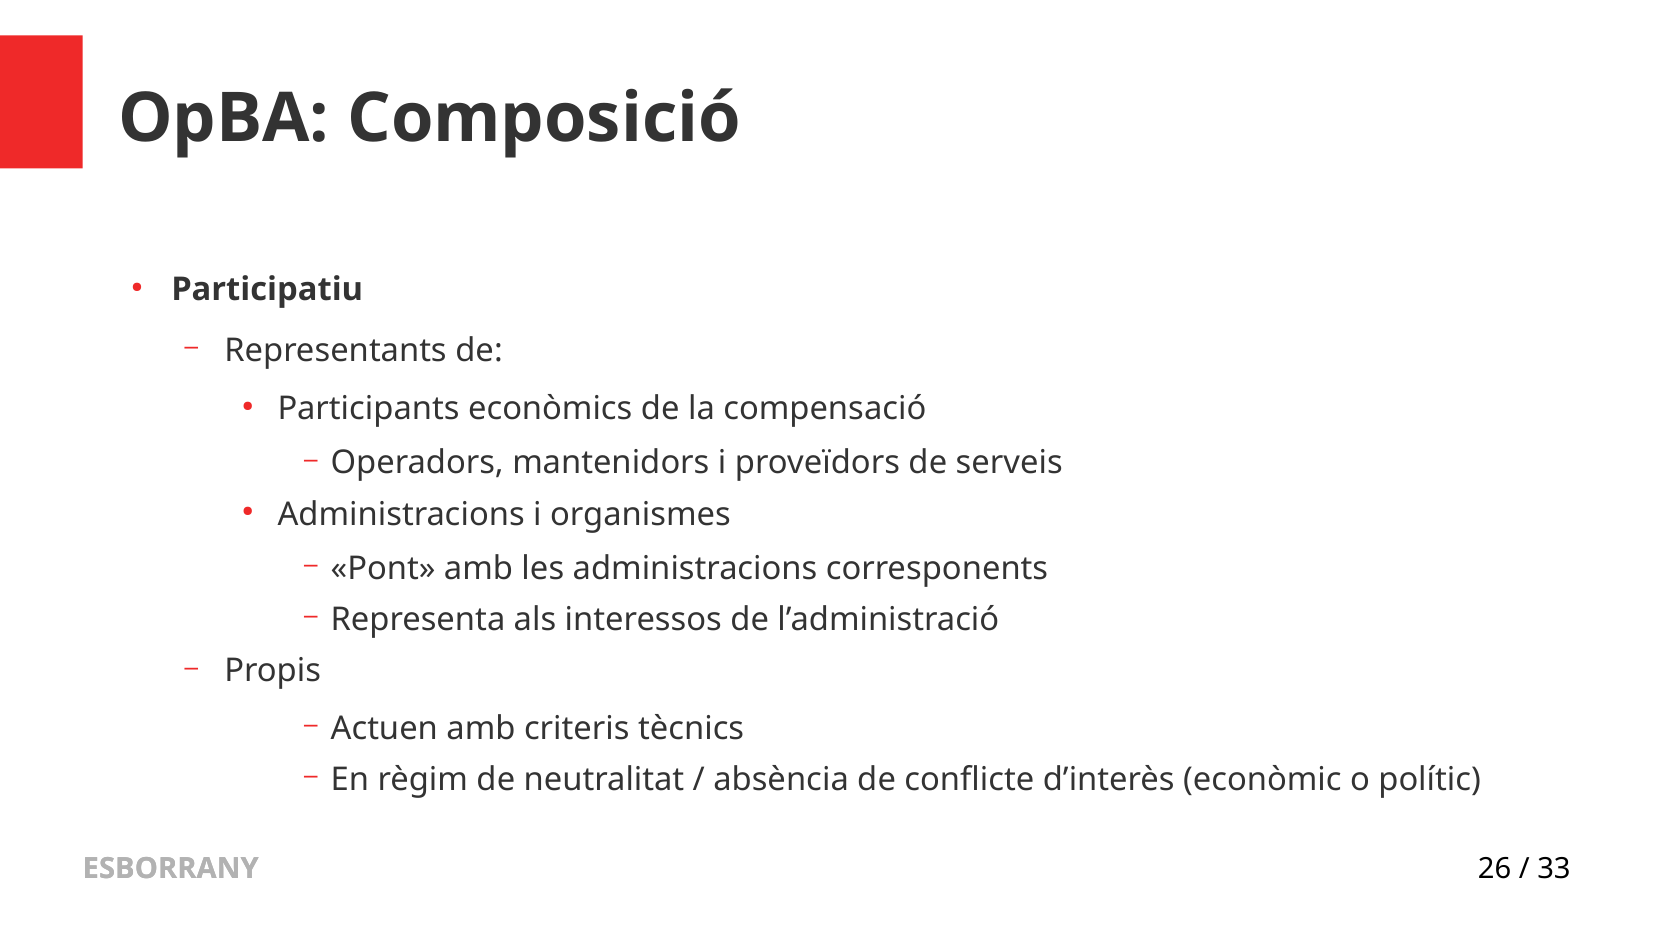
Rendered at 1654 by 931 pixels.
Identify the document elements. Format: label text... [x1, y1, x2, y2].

title OpBA: Composició [118, 37, 1571, 193]
list Participatiu Representants de: Participants econòmics de la compensació Operadors, mantenidors i proveïdors de serveis Administracions i organismes «Pont» amb les administracions corresponents Representa als interessos de l’administració Propis Actuen amb criteris tècnics En règim de neutralitat / absència de conflicte d’interès (econòmic o polític) [118, 265, 1536, 806]
